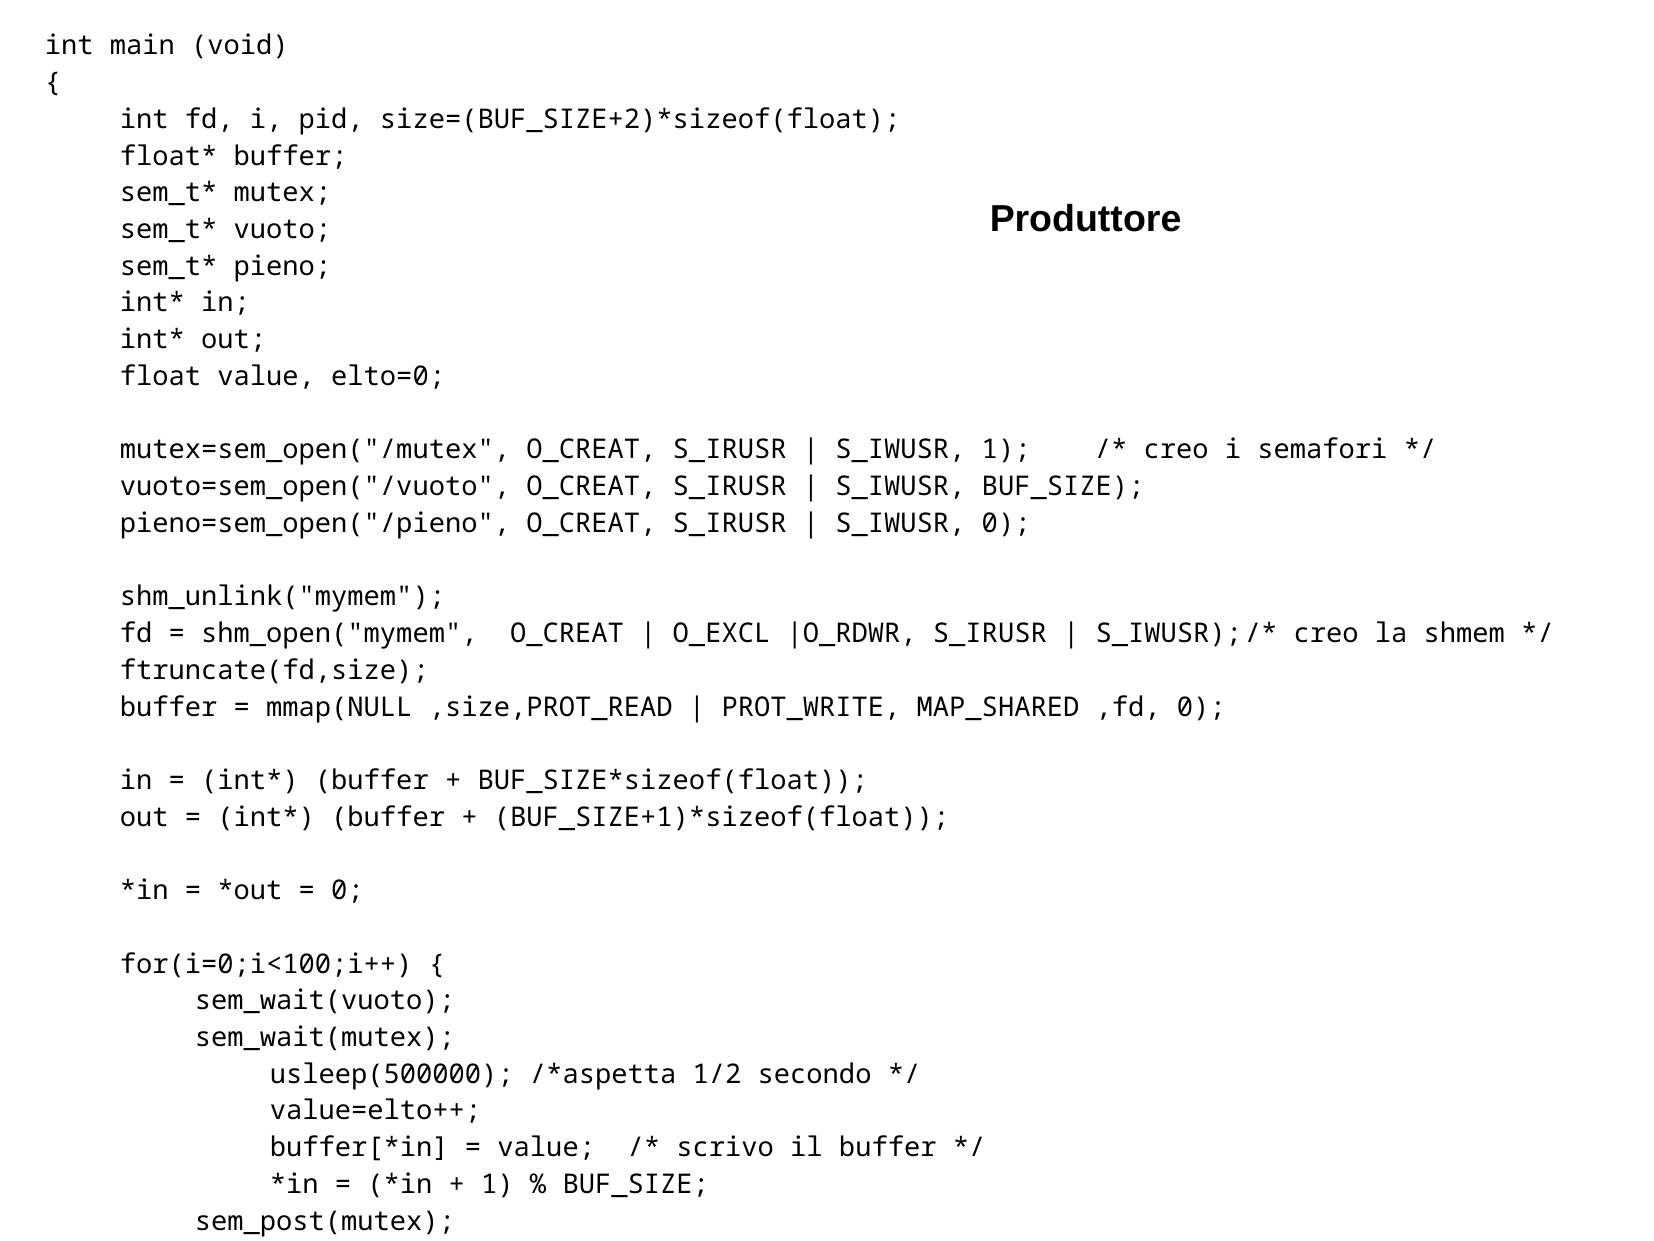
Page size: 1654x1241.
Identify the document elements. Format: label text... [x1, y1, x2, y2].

text_box int main (void) { int fd, i, pid, size=(BUF_SIZE+2)*sizeof(float); float* buffer; sem_t* mutex; sem_t* vuoto; sem_t* pieno; int* in; int* out; float value, elto=0; mutex=sem_open("/mutex", O_CREAT, S_IRUSR | S_IWUSR, 1); /* creo i semafori */ vuoto=sem_open("/vuoto", O_CREAT, S_IRUSR | S_IWUSR, BUF_SIZE); pieno=sem_open("/pieno", O_CREAT, S_IRUSR | S_IWUSR, 0); shm_unlink("mymem"); fd = shm_open("mymem", O_CREAT | O_EXCL |O_RDWR, S_IRUSR | S_IWUSR); /* creo la shmem */ ftruncate(fd,size); buffer = mmap(NULL ,size,PROT_READ | PROT_WRITE, MAP_SHARED ,fd, 0); in = (int*) (buffer + BUF_SIZE*sizeof(float)); out = (int*) (buffer + (BUF_SIZE+1)*sizeof(float)); *in = *out = 0; for(i=0;i<100;i++) { sem_wait(vuoto); sem_wait(mutex); usleep(500000); /*aspetta 1/2 secondo */ value=elto++; buffer[*in] = value; /* scrivo il buffer */ *in = (*in + 1) % BUF_SIZE; sem_post(mutex); sem_post(pieno); printf ("ho scritto %f \n", value); } shm_unlink("mymem"); } [30, 18, 1621, 1232]
text_box Produttore [975, 190, 1306, 248]
